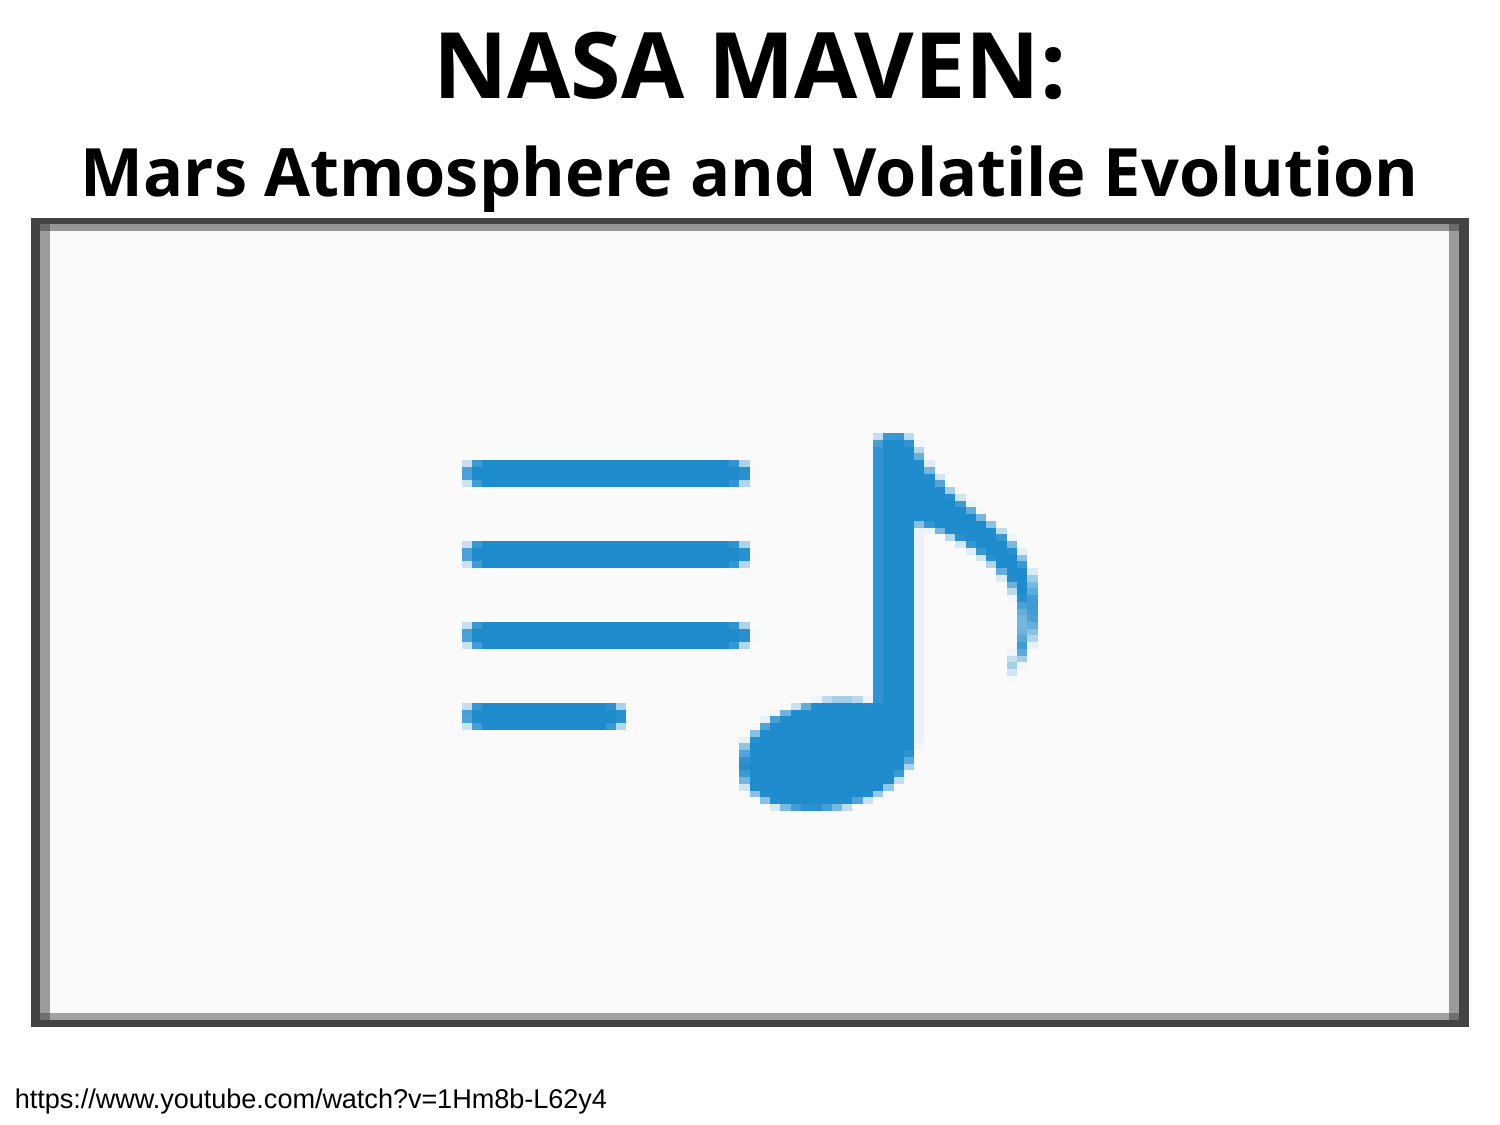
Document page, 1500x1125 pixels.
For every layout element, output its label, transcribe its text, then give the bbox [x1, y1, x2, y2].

text_box https://www.youtube.com/watch?v=1Hm8b-L62y4 [0, 1076, 976, 1122]
text_box [30, 217, 1471, 1028]
title NASA MAVEN: Mars Atmosphere and Volatile Evolution [30, 16, 1471, 201]
